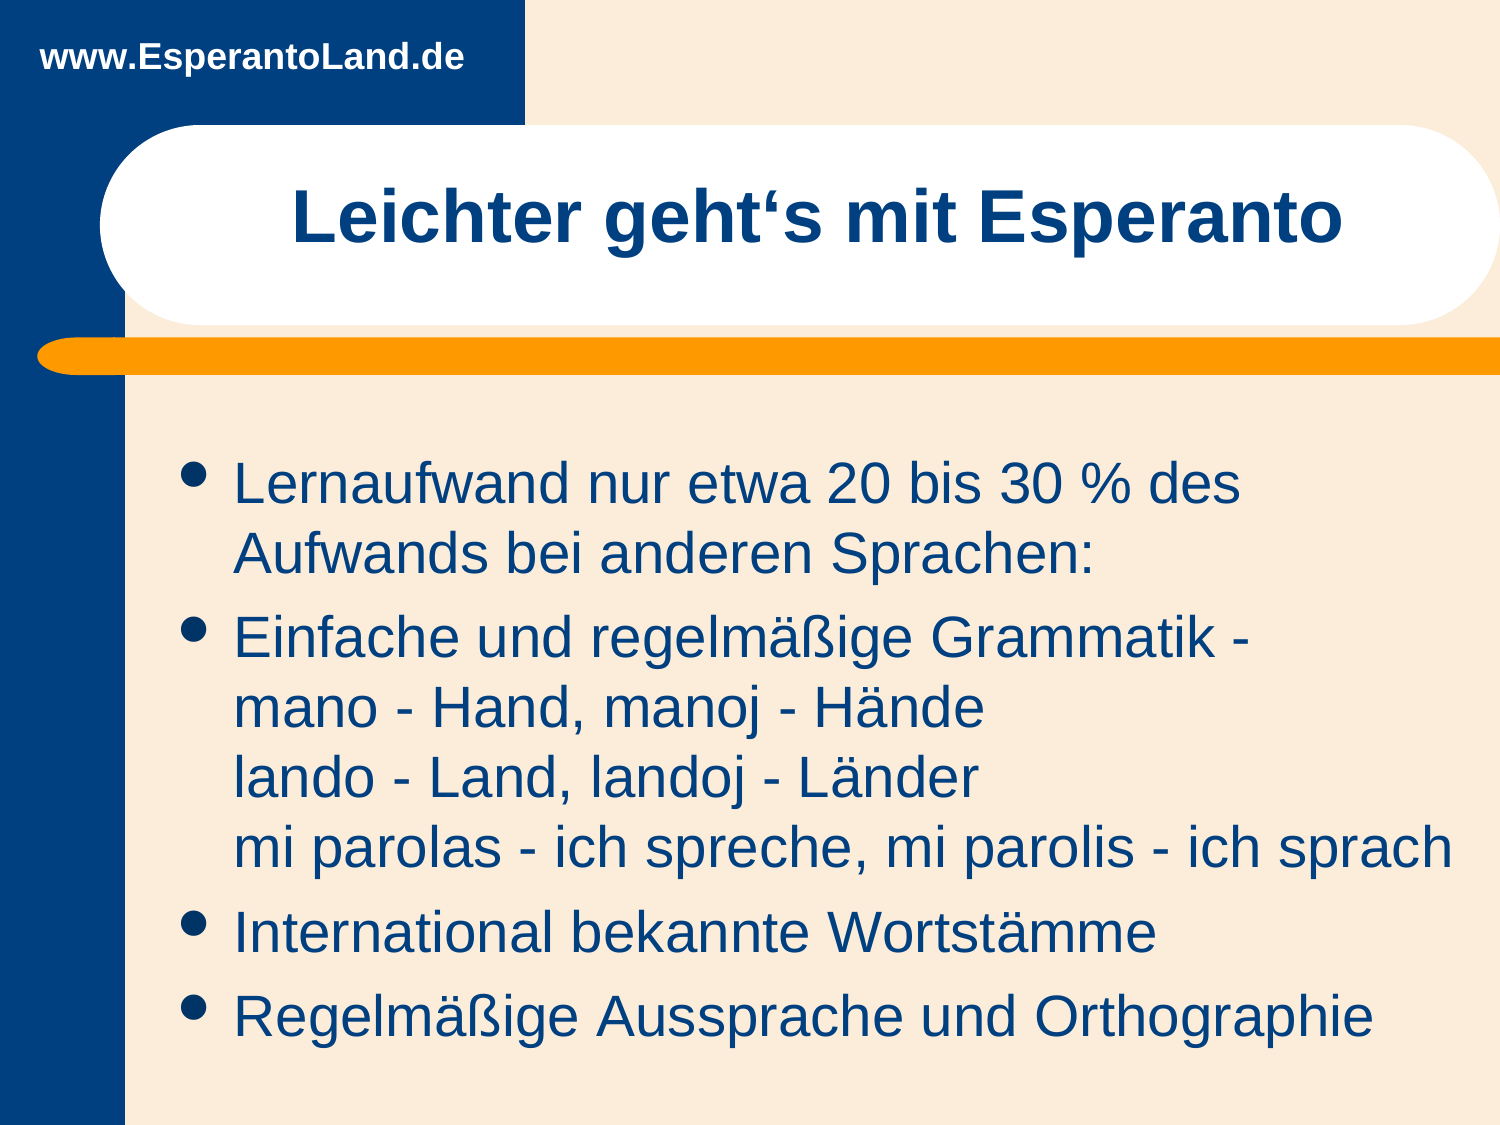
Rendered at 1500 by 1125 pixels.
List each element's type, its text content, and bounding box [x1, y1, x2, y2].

list Lernaufwand nur etwa 20 bis 30 % des Aufwands bei anderen Sprachen: Einfache und regelmäßige Grammatik - mano - Hand, manoj - Hände lando - Land, landoj - Länder mi parolas - ich spreche, mi parolis - ich sprach International bekannte Wortstämme Regelmäßige Aussprache und Orthographie [162, 437, 1475, 1063]
title Leichter geht‘s mit Esperanto [162, 124, 1475, 313]
